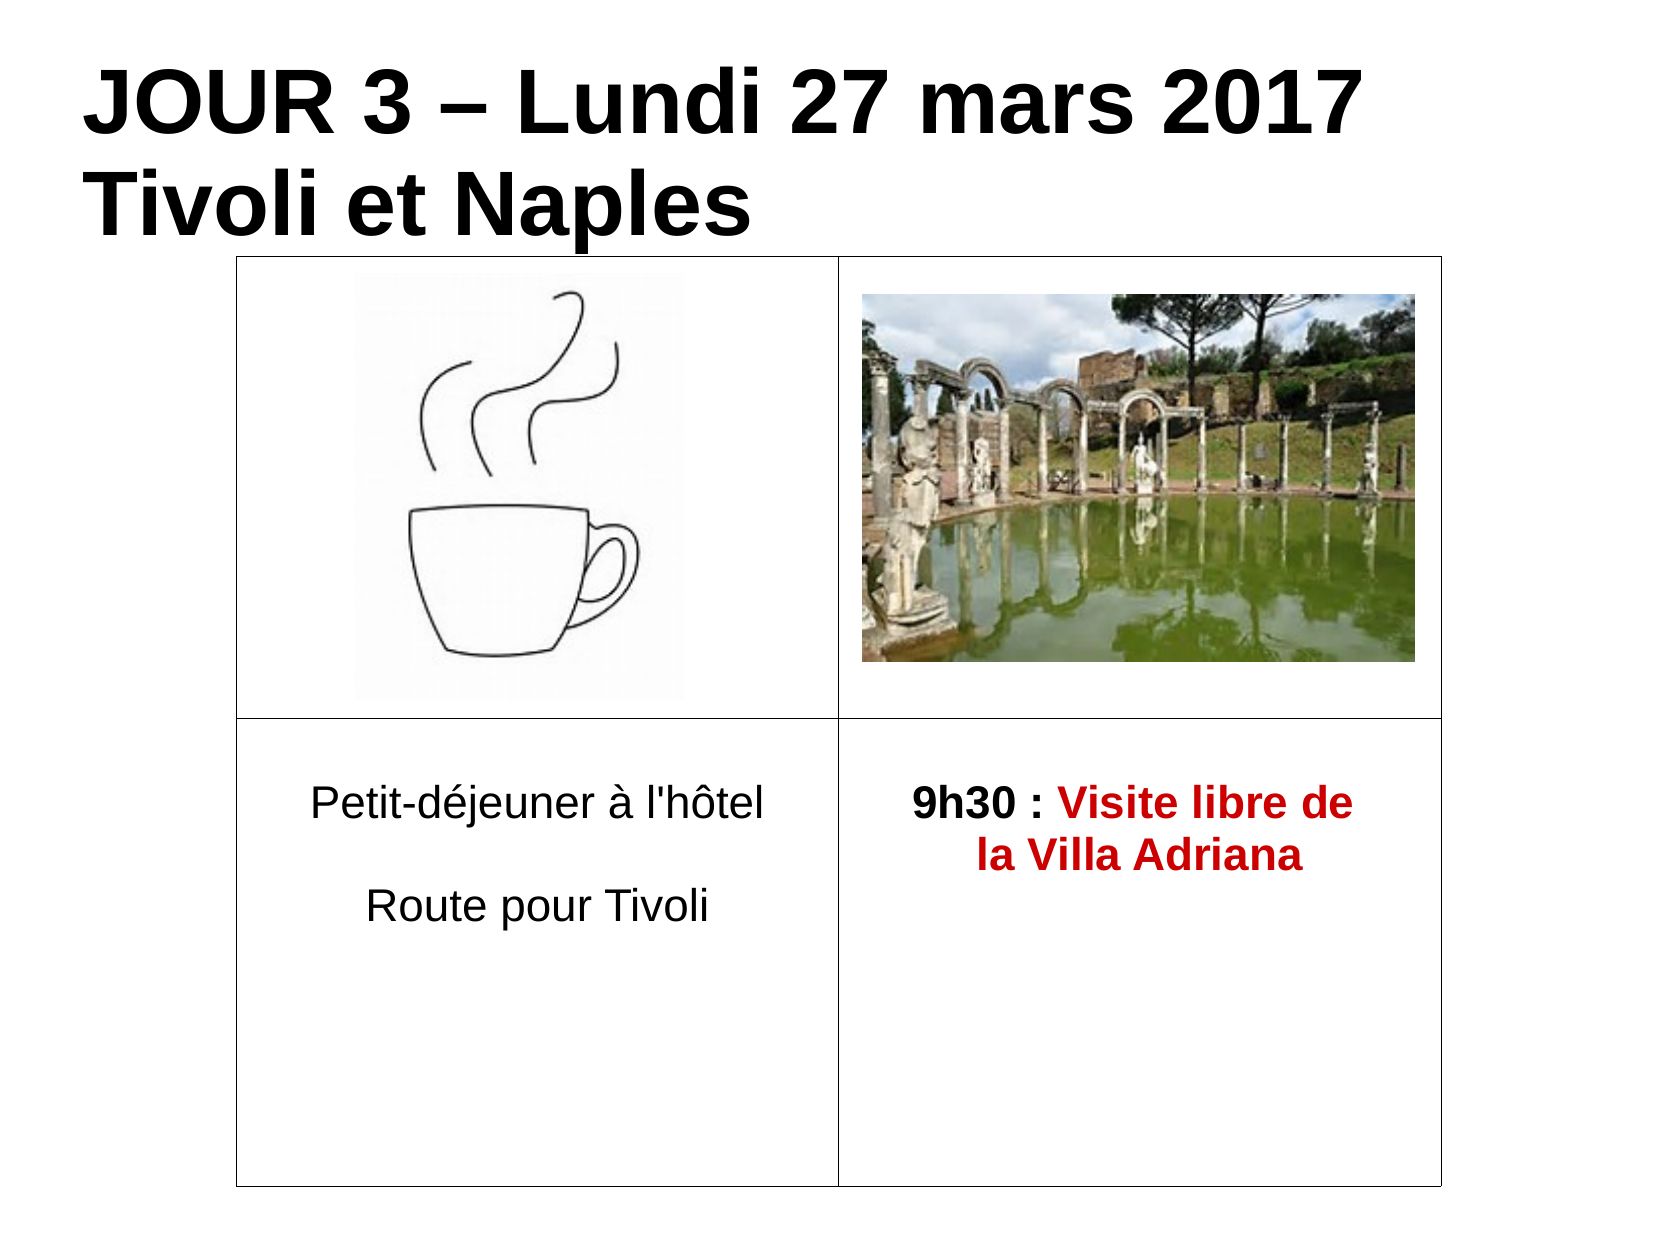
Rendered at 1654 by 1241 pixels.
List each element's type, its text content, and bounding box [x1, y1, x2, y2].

picture [354, 273, 686, 701]
table_cell 9h30 : Visite libre de la Villa Adriana [839, 719, 1441, 1186]
picture [862, 294, 1415, 662]
table_cell Petit-déjeuner à l'hôtel Route pour Tivoli [237, 719, 838, 1186]
table_header [237, 257, 838, 718]
title JOUR 3 – Lundi 27 mars 2017 Tivoli et Naples [82, 49, 1571, 257]
table_header [839, 257, 1441, 718]
